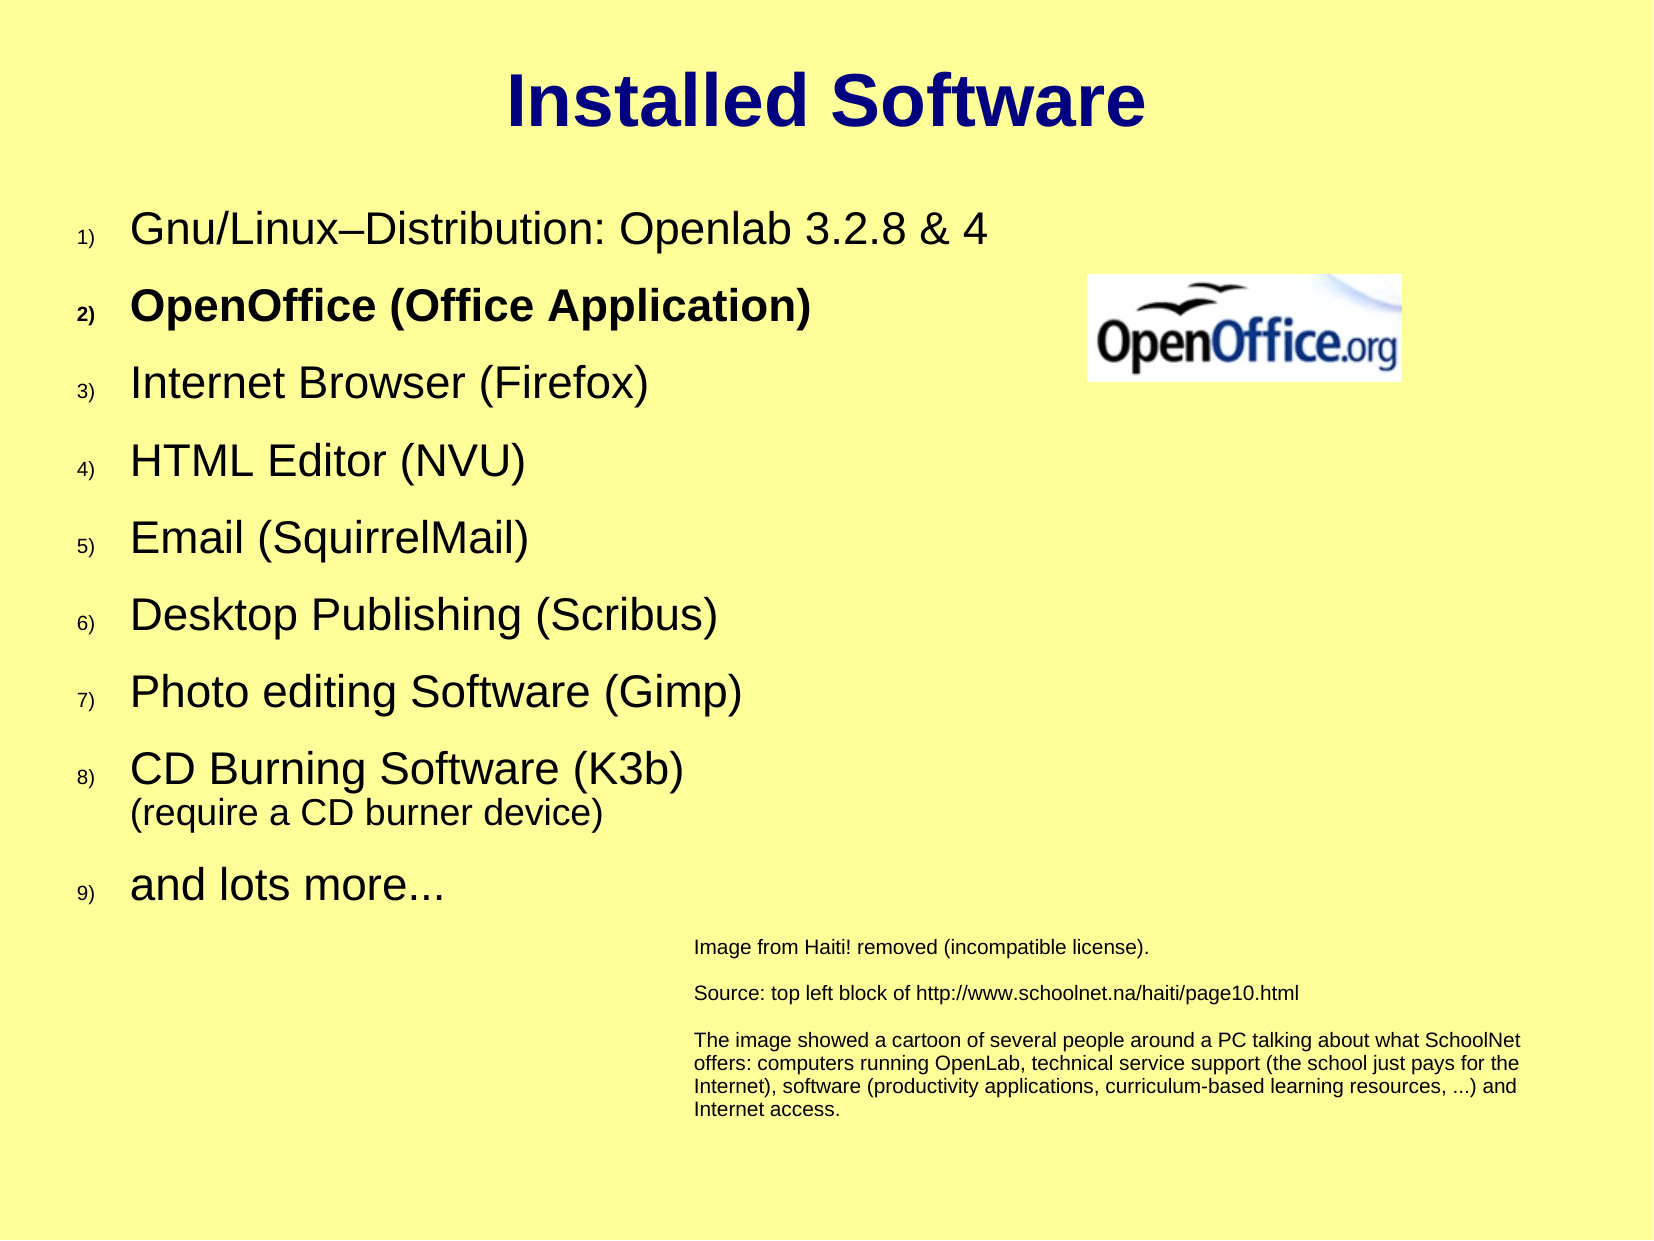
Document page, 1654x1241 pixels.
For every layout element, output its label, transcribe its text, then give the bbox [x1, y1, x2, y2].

title Installed Software [59, 29, 1595, 178]
picture [1087, 274, 1402, 382]
text_box Image from Haiti! removed (incompatible license). Source: top left block of http://www.schoolnet.na/haiti/page10.html The image showed a cartoon of several people around a PC talking about what SchoolNet offers: computers running OpenLab, technical service support (the school just pays for the Internet), software (productivity applications, curriculum-based learning resources, ...) and Internet access. [679, 928, 1595, 1123]
list Gnu/Linux–Distribution: Openlab 3.2.8 & 4 OpenOffice (Office Application) Internet Browser (Firefox) HTML Editor (NVU) Email (SquirrelMail) Desktop Publishing (Scribus) Photo editing Software (Gimp) CD Burning Software (K3b) (require a CD burner device) and lots more... [59, 206, 1595, 973]
